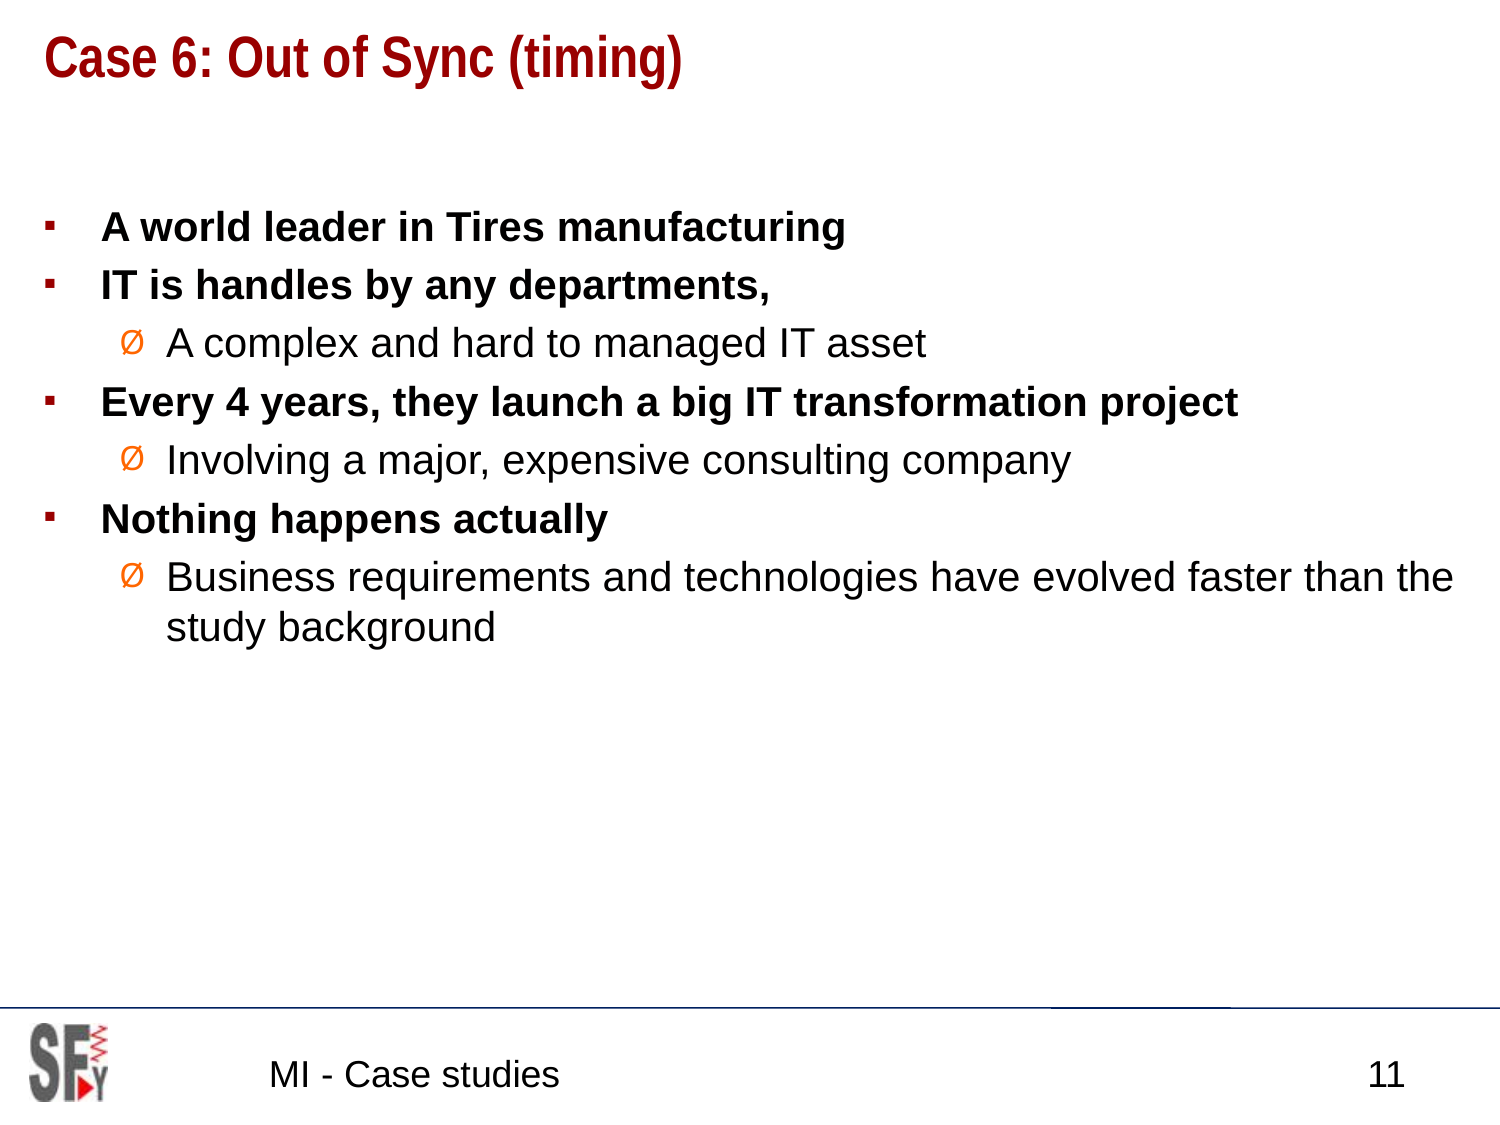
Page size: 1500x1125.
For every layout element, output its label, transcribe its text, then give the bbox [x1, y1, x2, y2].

title Case 6: Out of Sync (timing) [29, 12, 1471, 138]
picture [29, 1023, 108, 1102]
list A world leader in Tires manufacturing IT is handles by any departments, A complex and hard to managed IT asset Every 4 years, they launch a big IT transformation project Involving a major, expensive consulting company Nothing happens actually Business requirements and technologies have evolved faster than the study background [29, 184, 1471, 988]
footer MI - Case studies [253, 1034, 1336, 1103]
slide_number <numéro> [1352, 1034, 1490, 1103]
